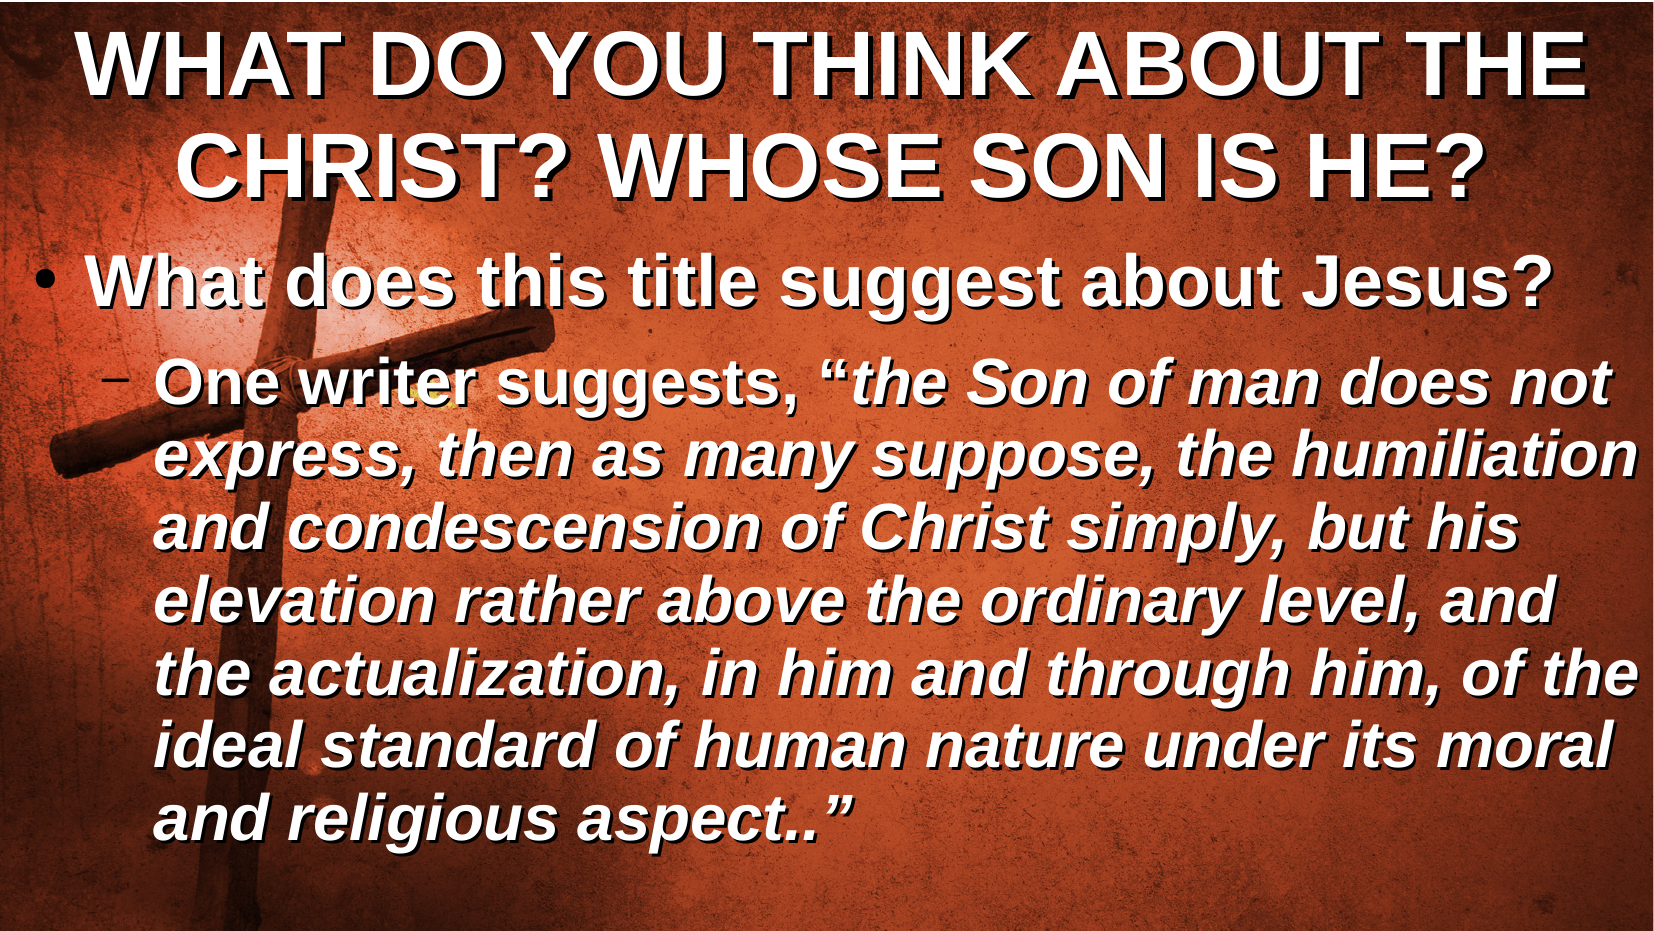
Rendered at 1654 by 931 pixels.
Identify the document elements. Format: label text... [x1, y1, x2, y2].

picture [0, 2, 1654, 931]
list What does this title suggest about Jesus? One writer suggests, “the Son of man does not express, then as many suppose, the humiliation and condescension of Christ simply, but his elevation rather above the ordinary level, and the actualization, in him and through him, of the ideal standard of human nature under its moral and religious aspect..” [15, 240, 1651, 931]
title WHAT DO YOU THINK ABOUT THE CHRIST? WHOSE SON IS HE? [15, 12, 1651, 218]
